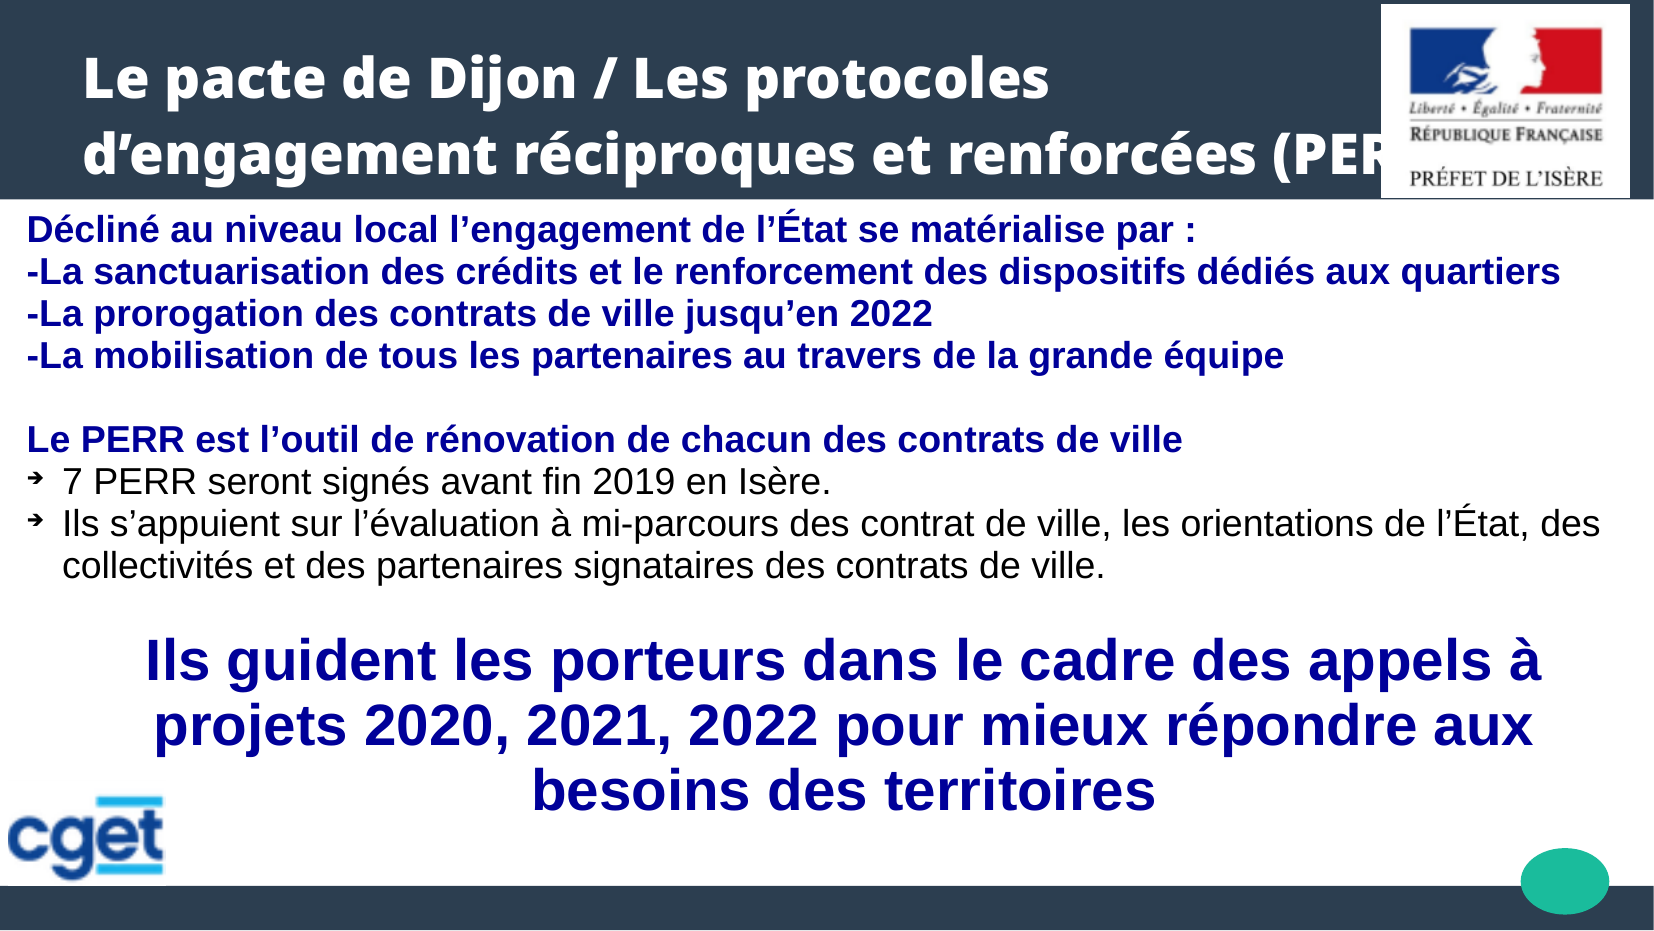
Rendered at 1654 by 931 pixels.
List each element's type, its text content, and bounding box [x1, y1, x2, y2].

title Le pacte de Dijon / Les protocoles d’engagement réciproques et renforcées (PERR) [82, 0, 1571, 200]
picture [1381, 4, 1630, 198]
text_box Décliné au niveau local l’engagement de l’État se matérialise par : -La sanctuarisation des crédits et le renforcement des dispositifs dédiés aux quartiers -La prorogation des contrats de ville jusqu’en 2022 -La mobilisation de tous les partenaires au travers de la grande équipe Le PERR est l’outil de rénovation de chacun des contrats de ville 7 PERR seront signés avant fin 2019 en Isère. Ils s’appuient sur l’évaluation à mi-parcours des contrat de ville, les orientations de l’État, des collectivités et des partenaires signataires des contrats de ville. Ils guident les porteurs dans le cadre des appels à projets 2020, 2021, 2022 pour mieux répondre aux besoins des territoires [11, 200, 1642, 931]
